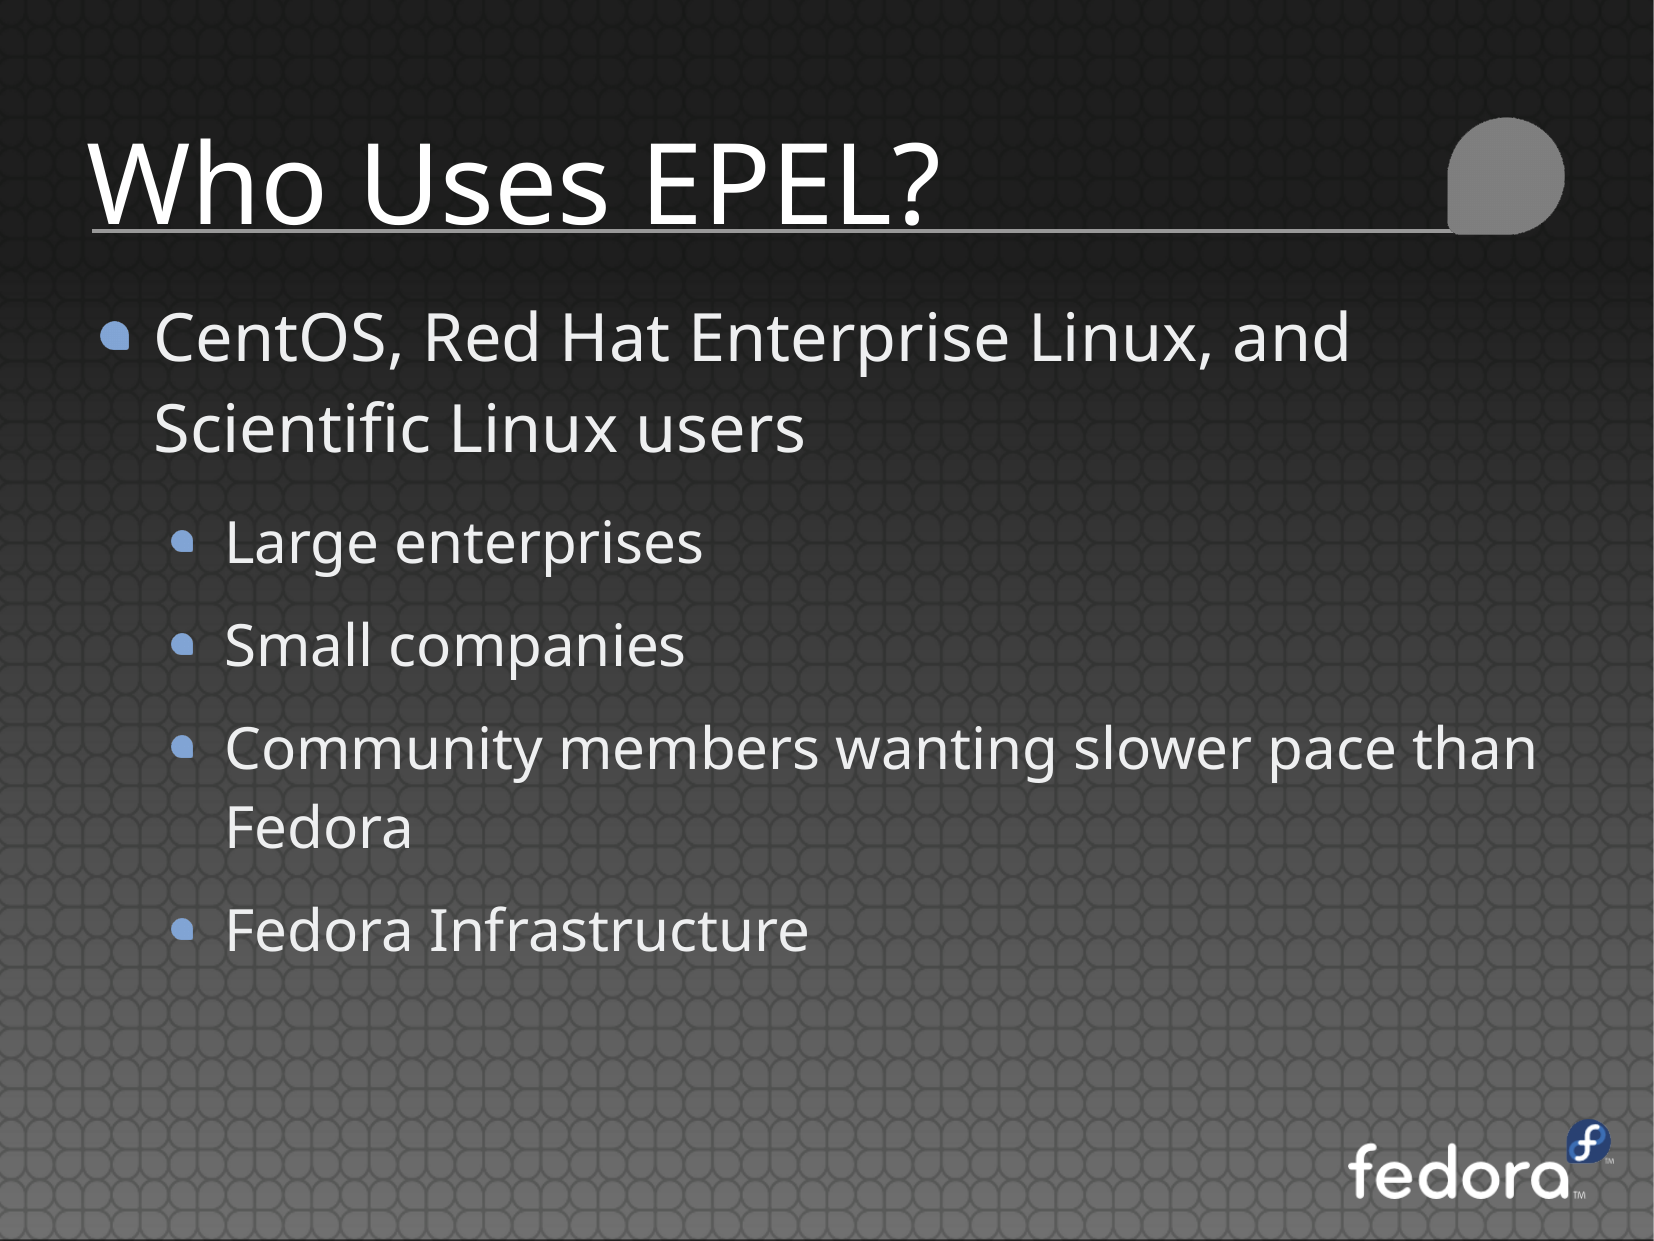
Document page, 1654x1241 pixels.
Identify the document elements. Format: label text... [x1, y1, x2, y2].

list CentOS, Red Hat Enterprise Linux, and Scientific Linux users Large enterprises Small companies Community members wanting slower pace than Fedora Fedora Infrastructure [82, 290, 1571, 1010]
title Who Uses EPEL? [86, 112, 1576, 249]
picture [0, 0, 1654, 1241]
